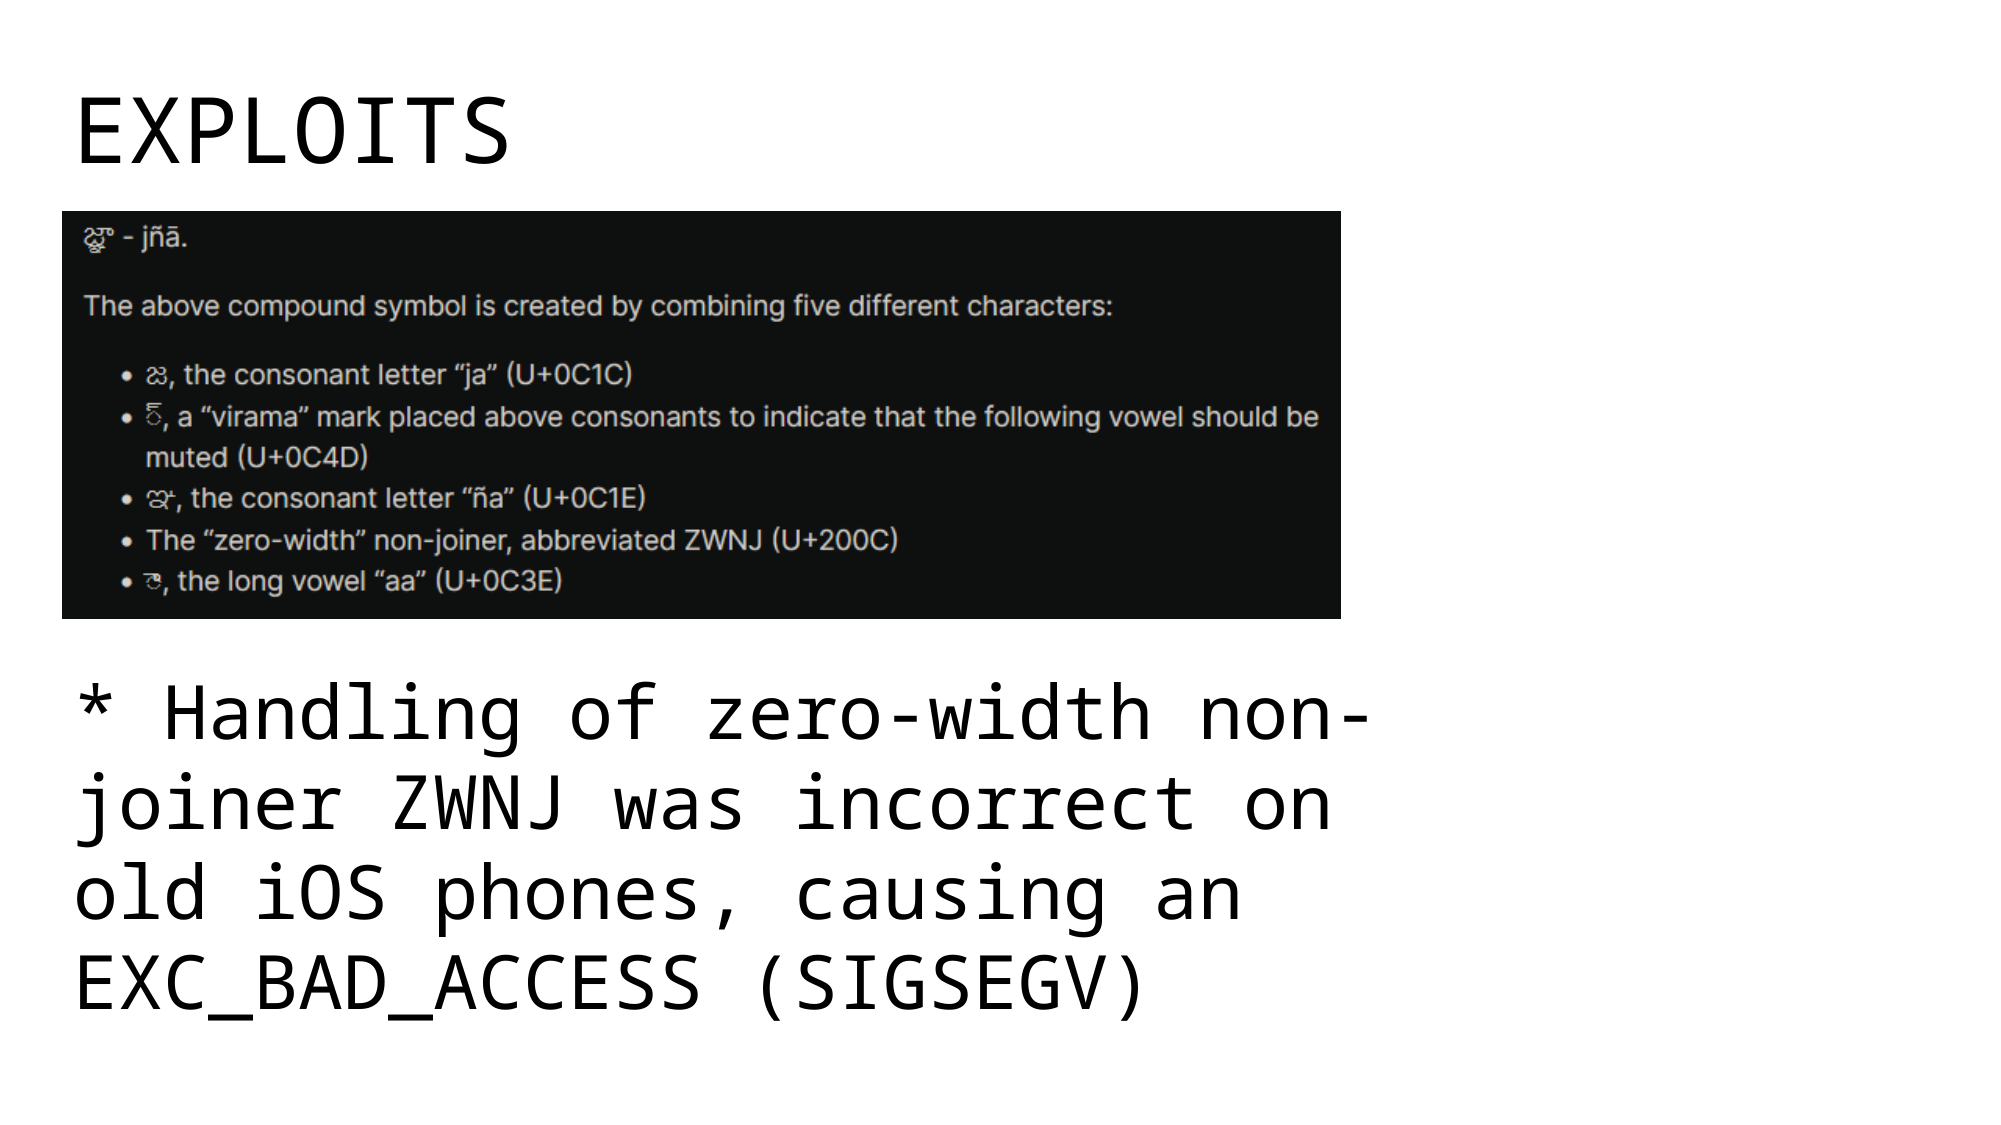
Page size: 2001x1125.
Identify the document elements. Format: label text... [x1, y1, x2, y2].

picture [62, 211, 1341, 619]
text_box * Handling of zero-width non-joiner ZWNJ was incorrect on old iOS phones, causing an EXC_BAD_ACCESS (SIGSEGV) [59, 657, 1493, 1032]
title EXPLOITS [59, 24, 1645, 243]
text_box [59, 655, 1938, 1062]
